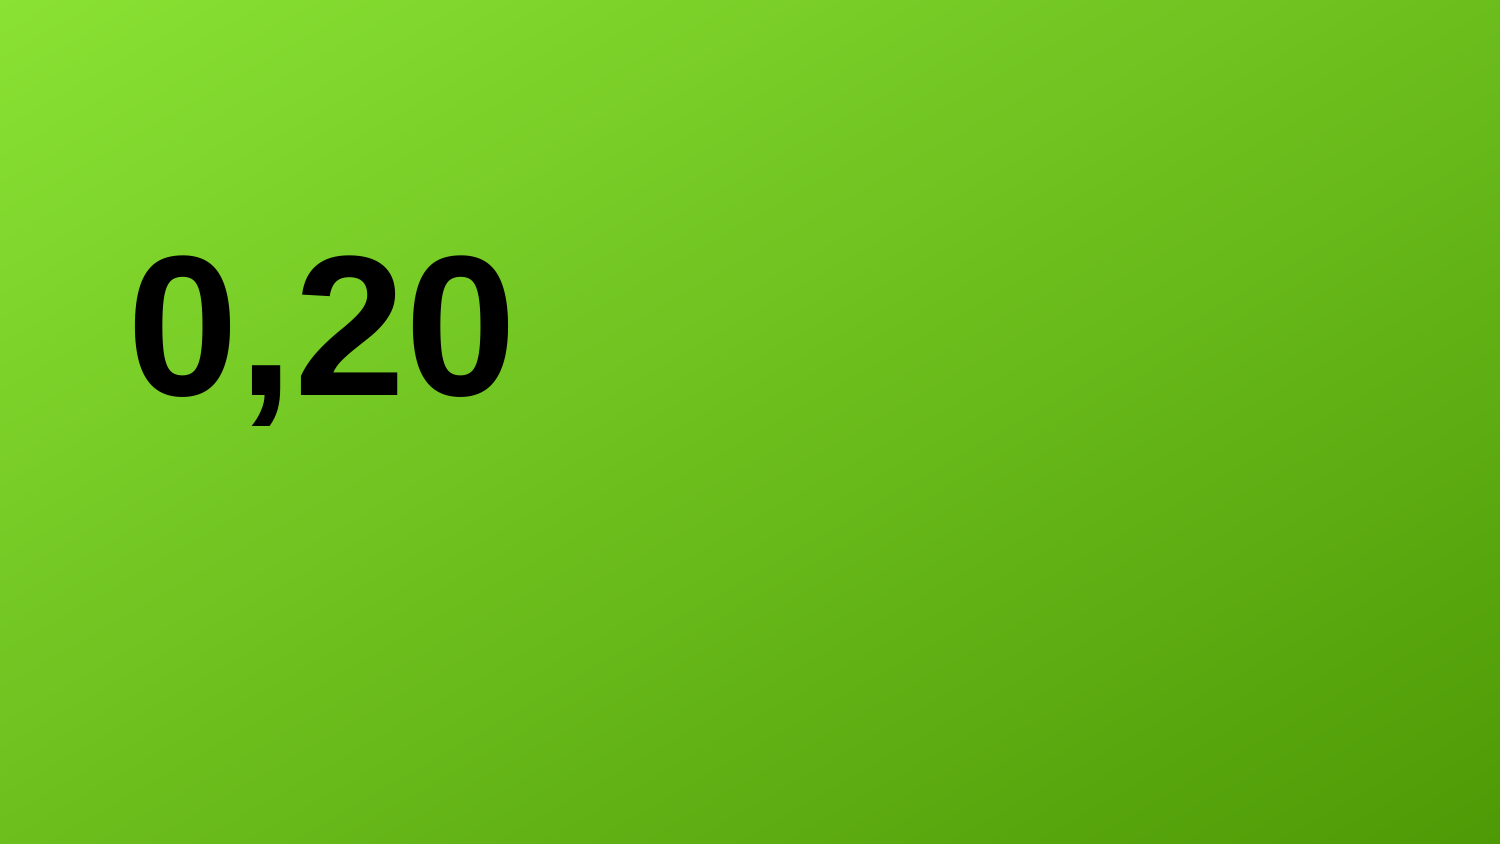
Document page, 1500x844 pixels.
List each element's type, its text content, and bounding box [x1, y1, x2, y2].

title 0,20 [112, 259, 1388, 450]
